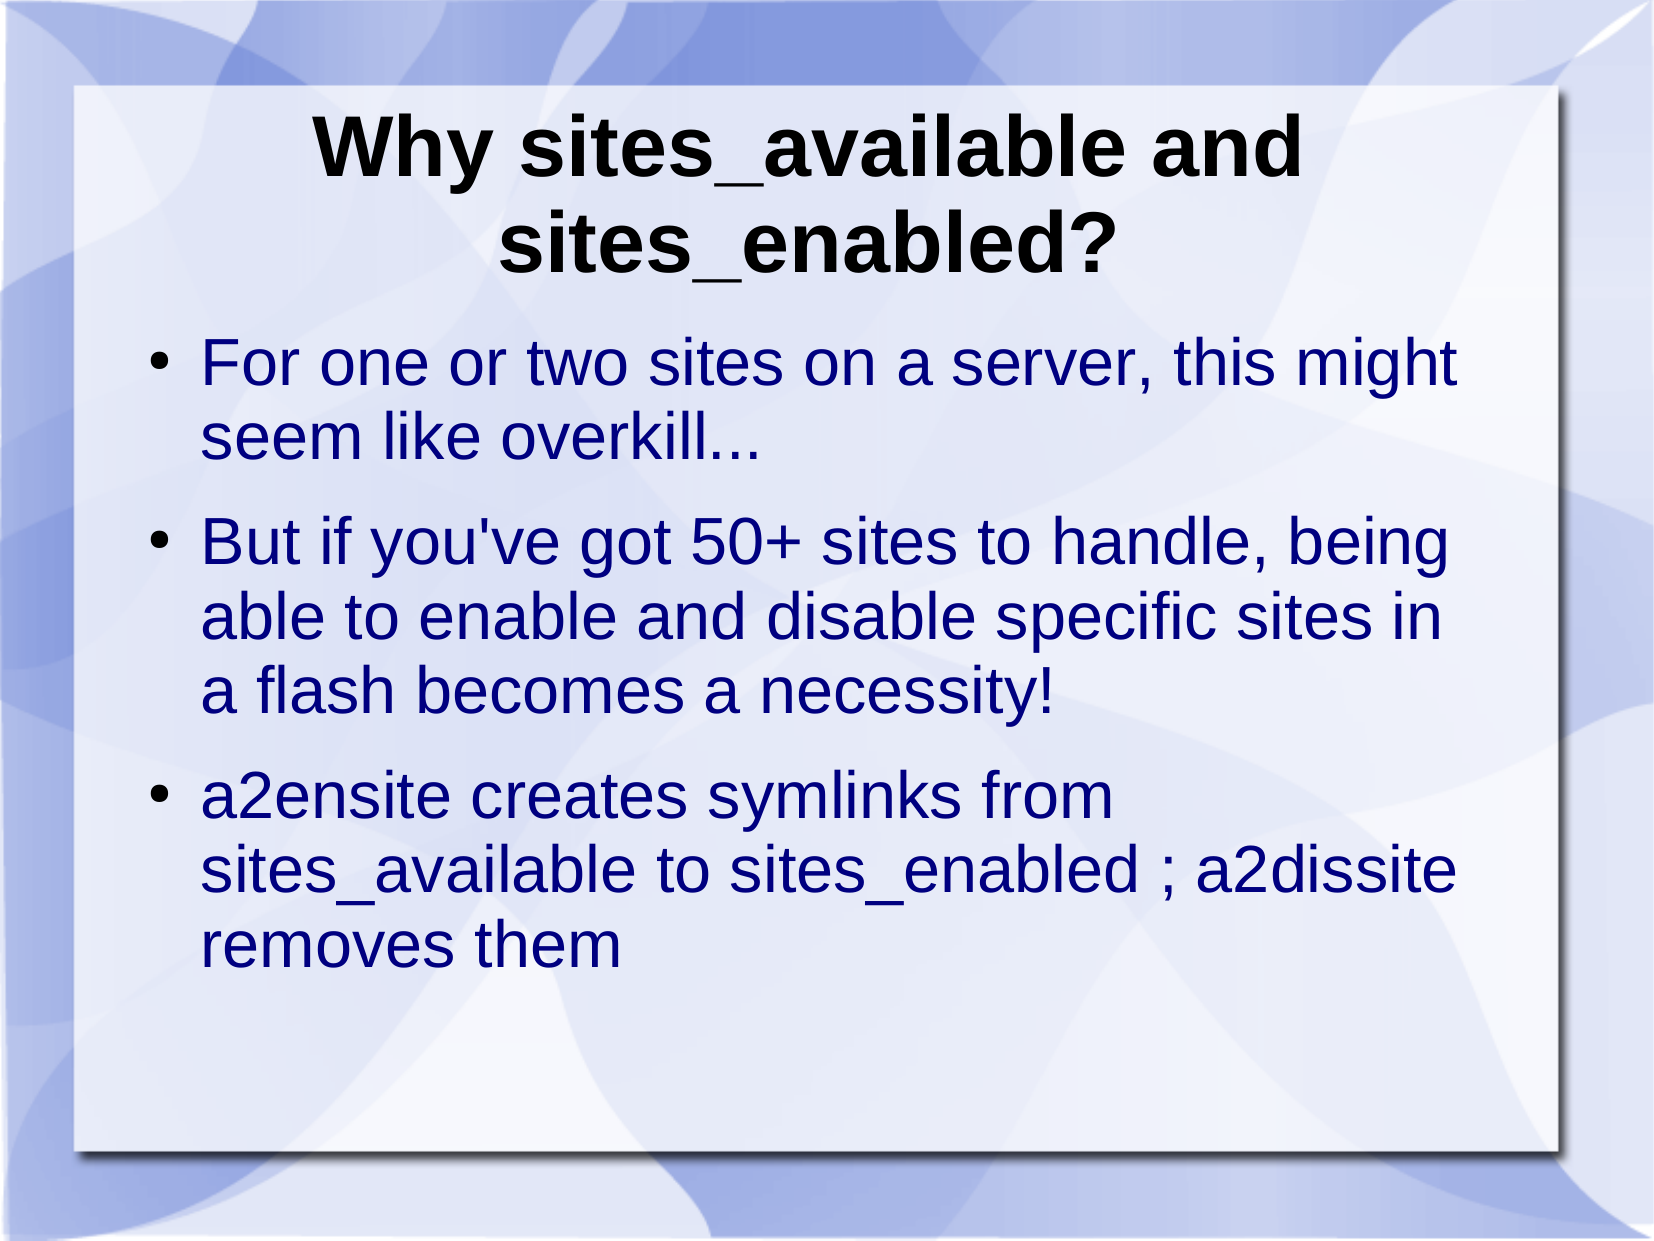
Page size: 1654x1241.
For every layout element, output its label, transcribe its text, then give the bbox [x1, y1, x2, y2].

picture [0, 0, 1654, 1241]
title Why sites_available and sites_enabled? [82, 90, 1536, 298]
list For one or two sites on a server, this might seem like overkill... But if you've got 50+ sites to handle, being able to enable and disable specific sites in a flash becomes a necessity! a2ensite creates symlinks from sites_available to sites_enabled ; a2dissite removes them [129, 324, 1489, 1045]
